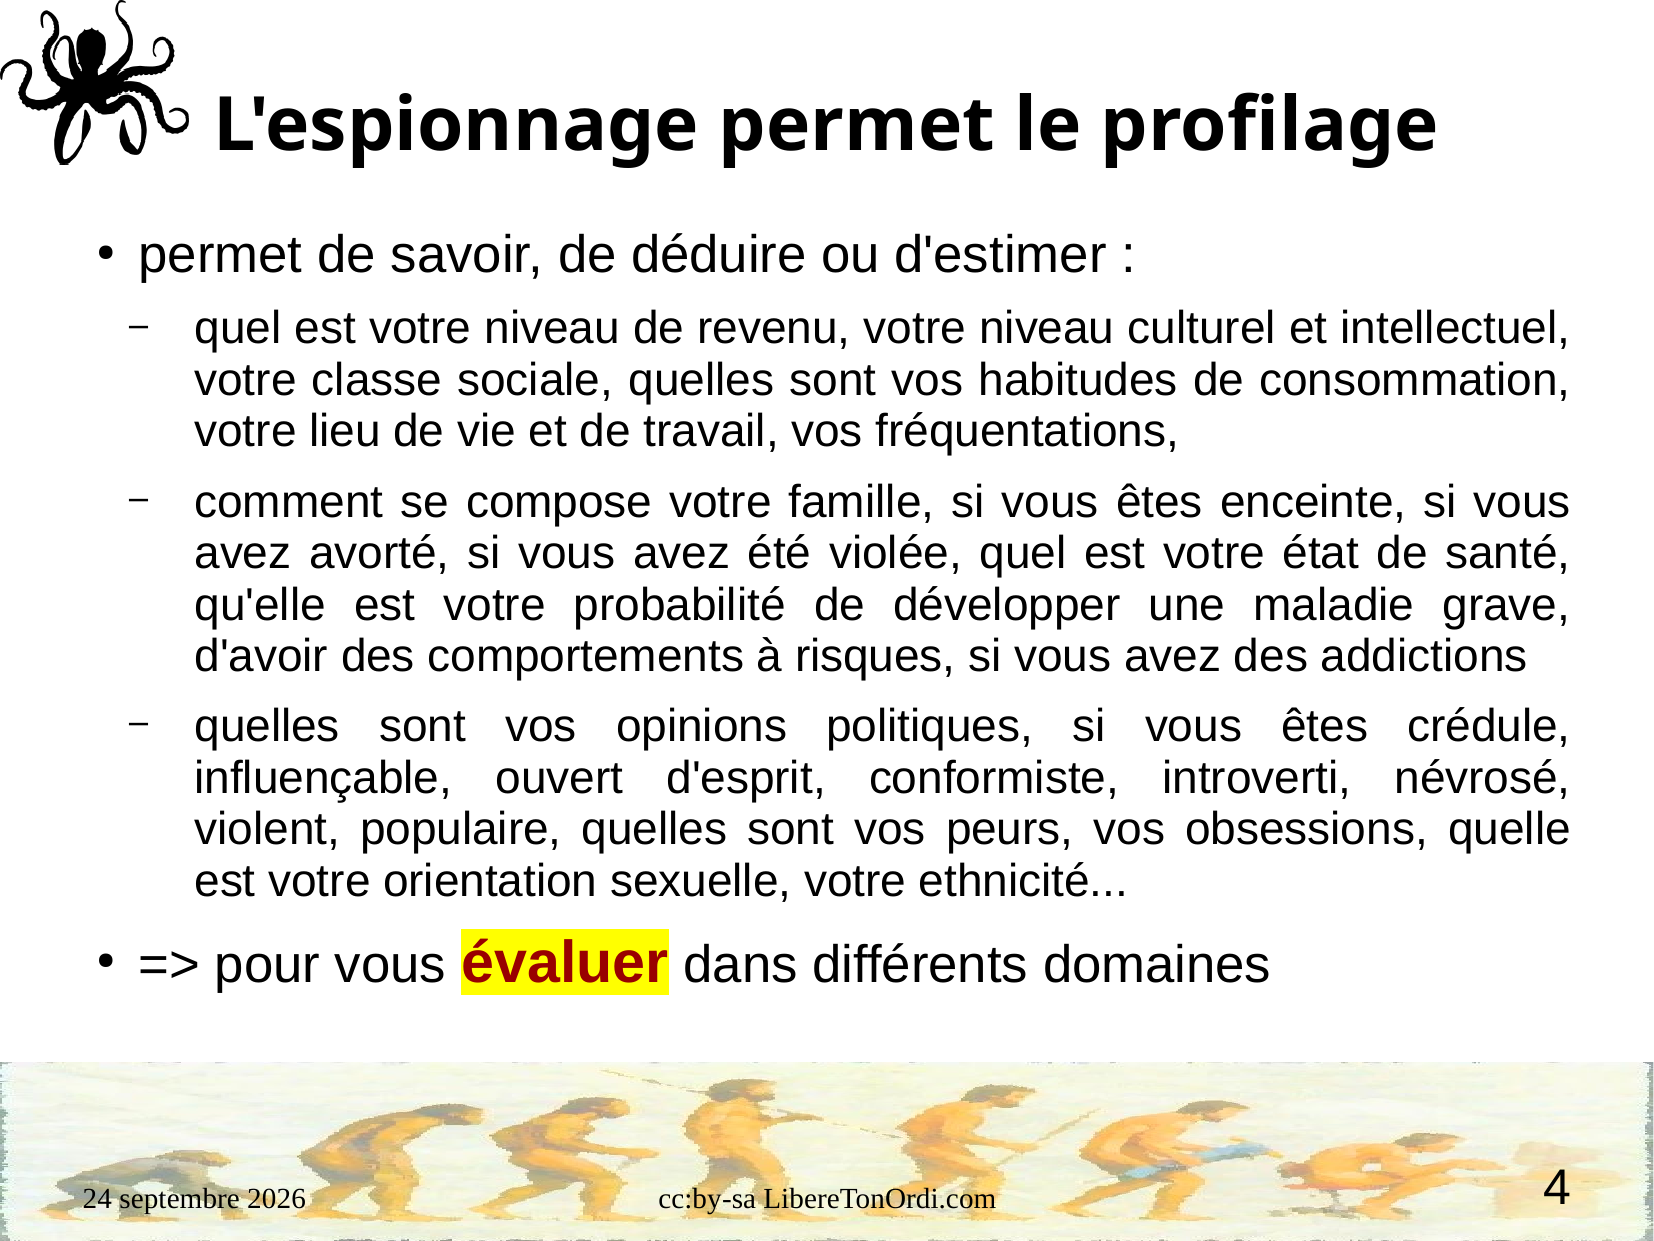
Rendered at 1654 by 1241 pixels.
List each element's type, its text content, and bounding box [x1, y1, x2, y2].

list permet de savoir, de déduire ou d'estimer : quel est votre niveau de revenu, votre niveau culturel et intellectuel, votre classe sociale, quelles sont vos habitudes de consommation, votre lieu de vie et de travail, vos fréquentations, comment se compose votre famille, si vous êtes enceinte, si vous avez avorté, si vous avez été violée, quel est votre état de santé, qu'elle est votre probabilité de développer une maladie grave, d'avoir des comportements à risques, si vous avez des addictions quelles sont vos opinions politiques, si vous êtes crédule, influençable, ouvert d'esprit, conformiste, introverti, névrosé, violent, populaire, quelles sont vos peurs, vos obsessions, quelle est votre orientation sexuelle, votre ethnicité... => pour vous évaluer dans différents domaines [82, 224, 1571, 1010]
picture [0, 1062, 1654, 1241]
title L'espionnage permet le profilage [82, 47, 1571, 196]
picture [0, 0, 189, 165]
